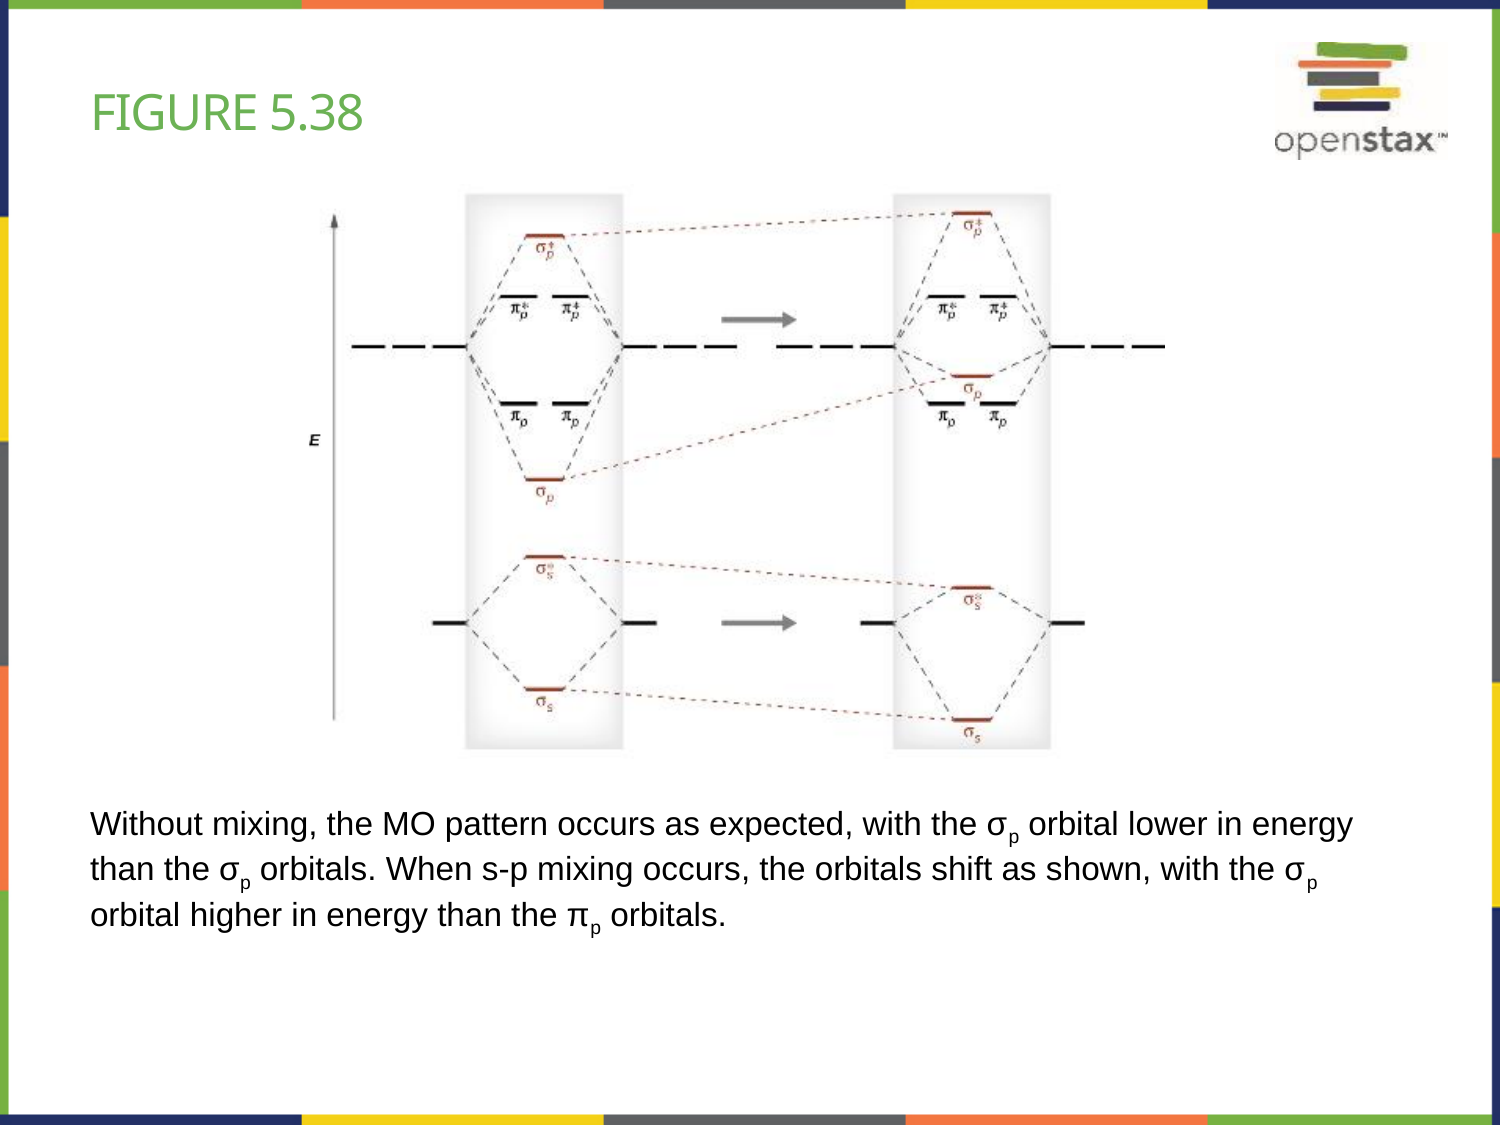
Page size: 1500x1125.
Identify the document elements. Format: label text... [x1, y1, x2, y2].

picture [0, 0, 1500, 1125]
list Without mixing, the MO pattern occurs as expected, with the σp orbital lower in energy than the σp orbitals. When s-p mixing occurs, the orbitals shift as shown, with the σp orbital higher in energy than the πp orbitals. [75, 794, 1398, 986]
title Figure 5.38 [75, 39, 1398, 148]
